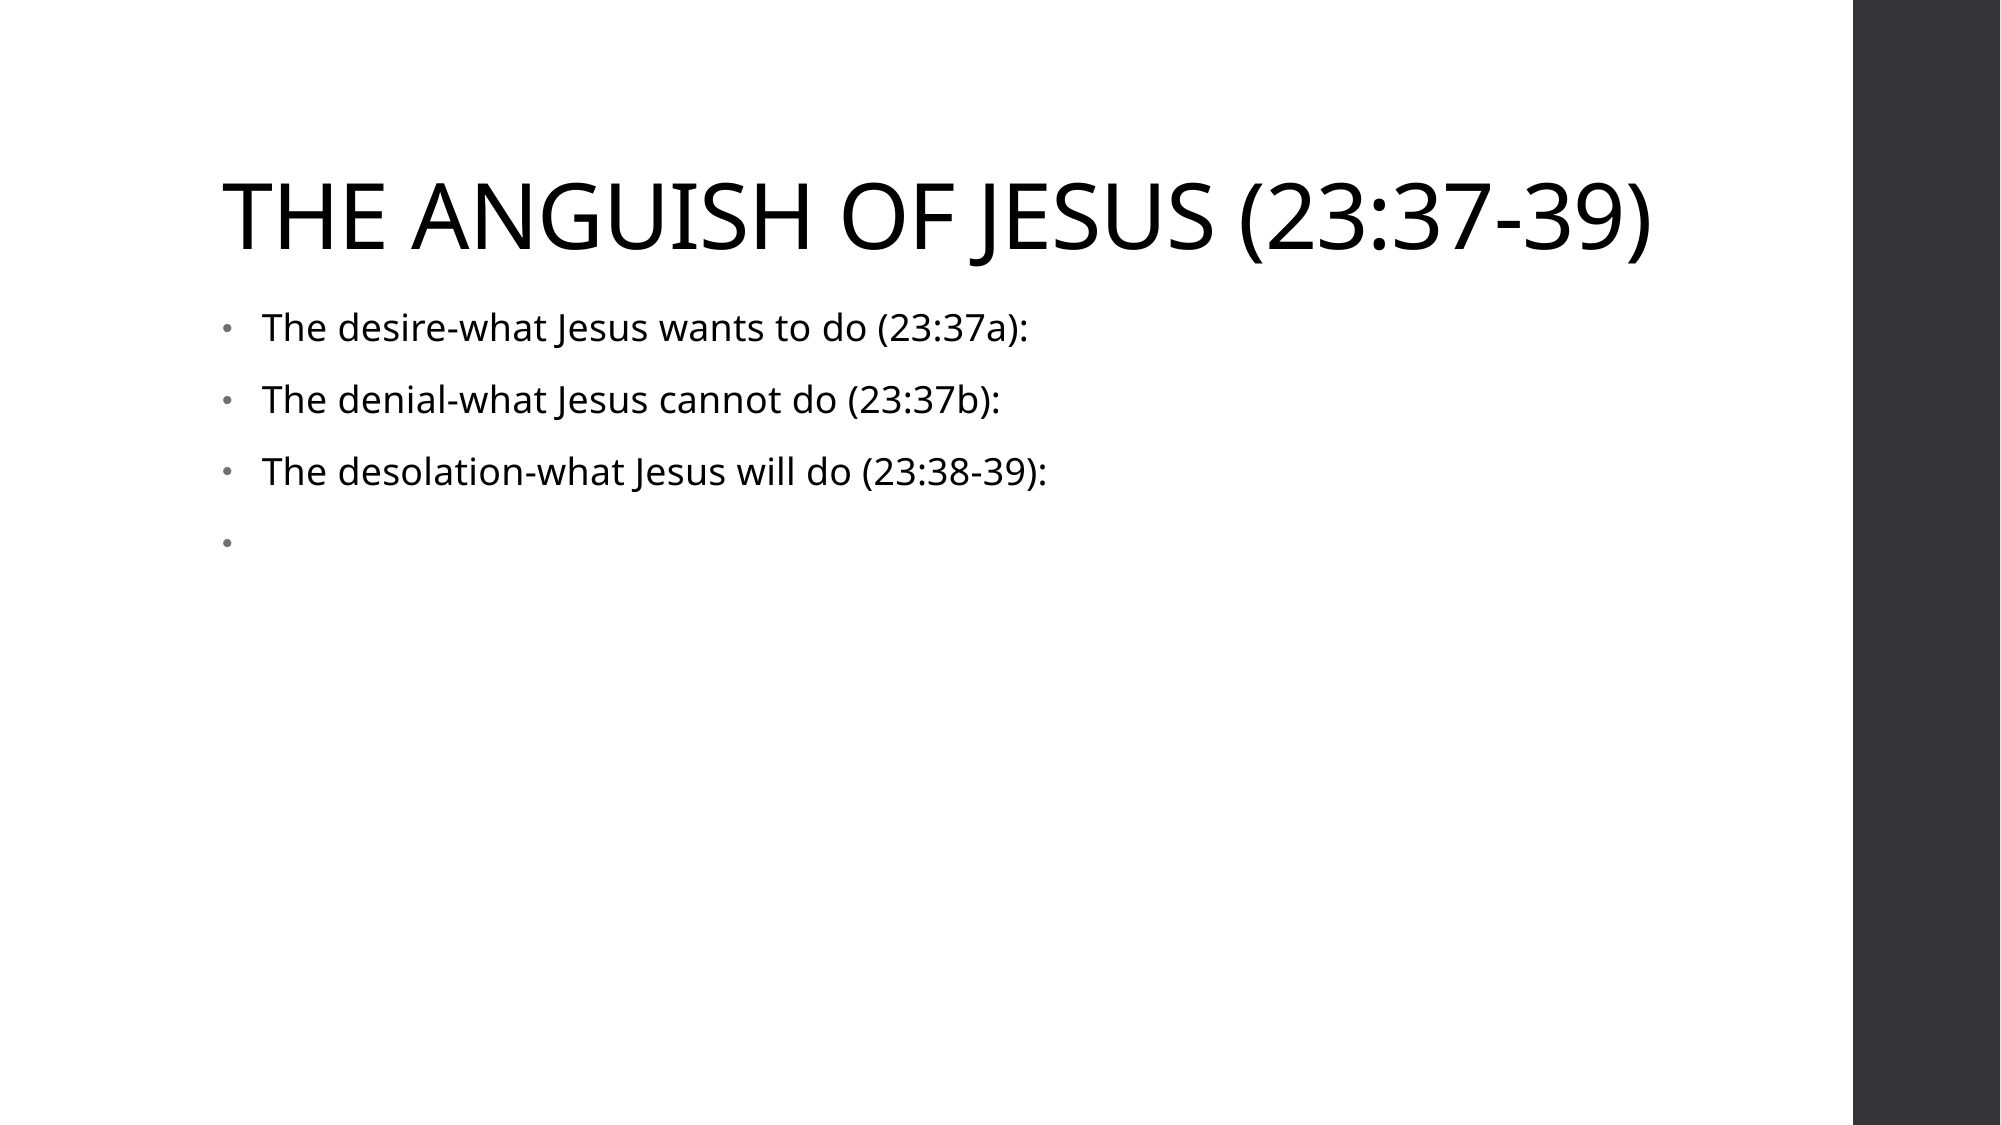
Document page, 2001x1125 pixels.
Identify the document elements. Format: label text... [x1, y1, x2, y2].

title THE ANGUISH OF JESUS (23:37-39) [206, 60, 1797, 278]
list The desire-what Jesus wants to do (23:37a): The denial-what Jesus cannot do (23:37b): The desolation-what Jesus will do (23:38-39): [206, 299, 1617, 1014]
